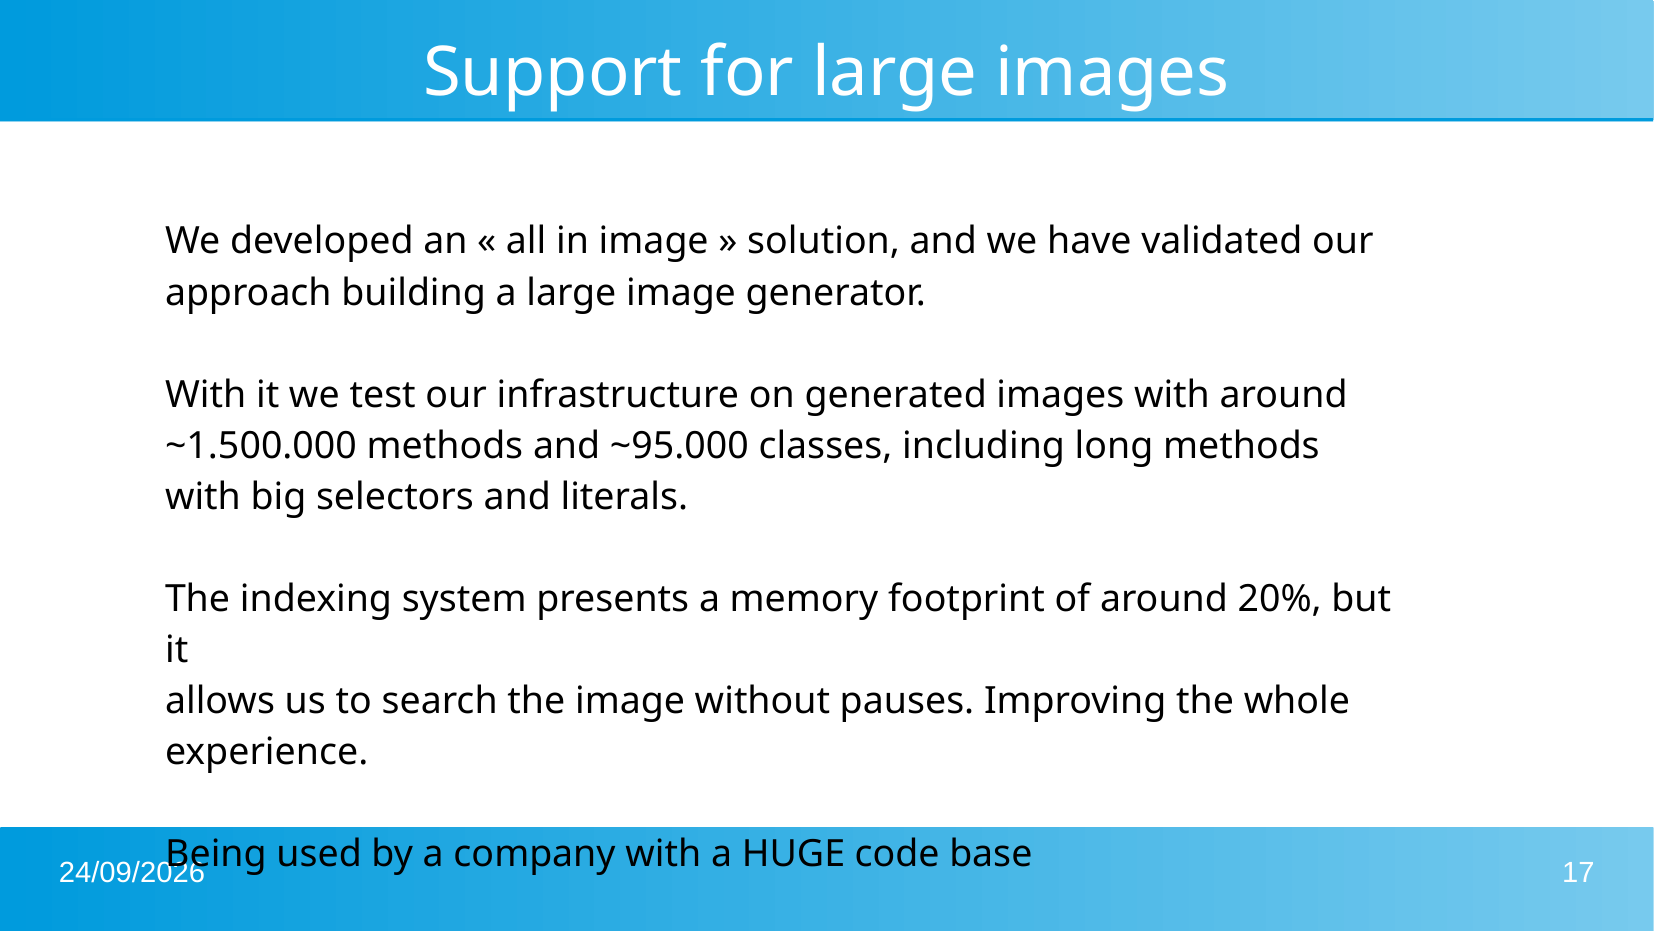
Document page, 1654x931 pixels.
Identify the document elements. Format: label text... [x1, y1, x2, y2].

title Support for large images [59, 28, 1595, 109]
text_box We developed an « all in image » solution, and we have validated our approach building a large image generator. With it we test our infrastructure on generated images with around ~1.500.000 methods and ~95.000 classes, including long methods with big selectors and literals. The indexing system presents a memory footprint of around 20%, but it allows us to search the image without pauses. Improving the whole experience. Being used by a company with a HUGE code base [150, 206, 1418, 747]
